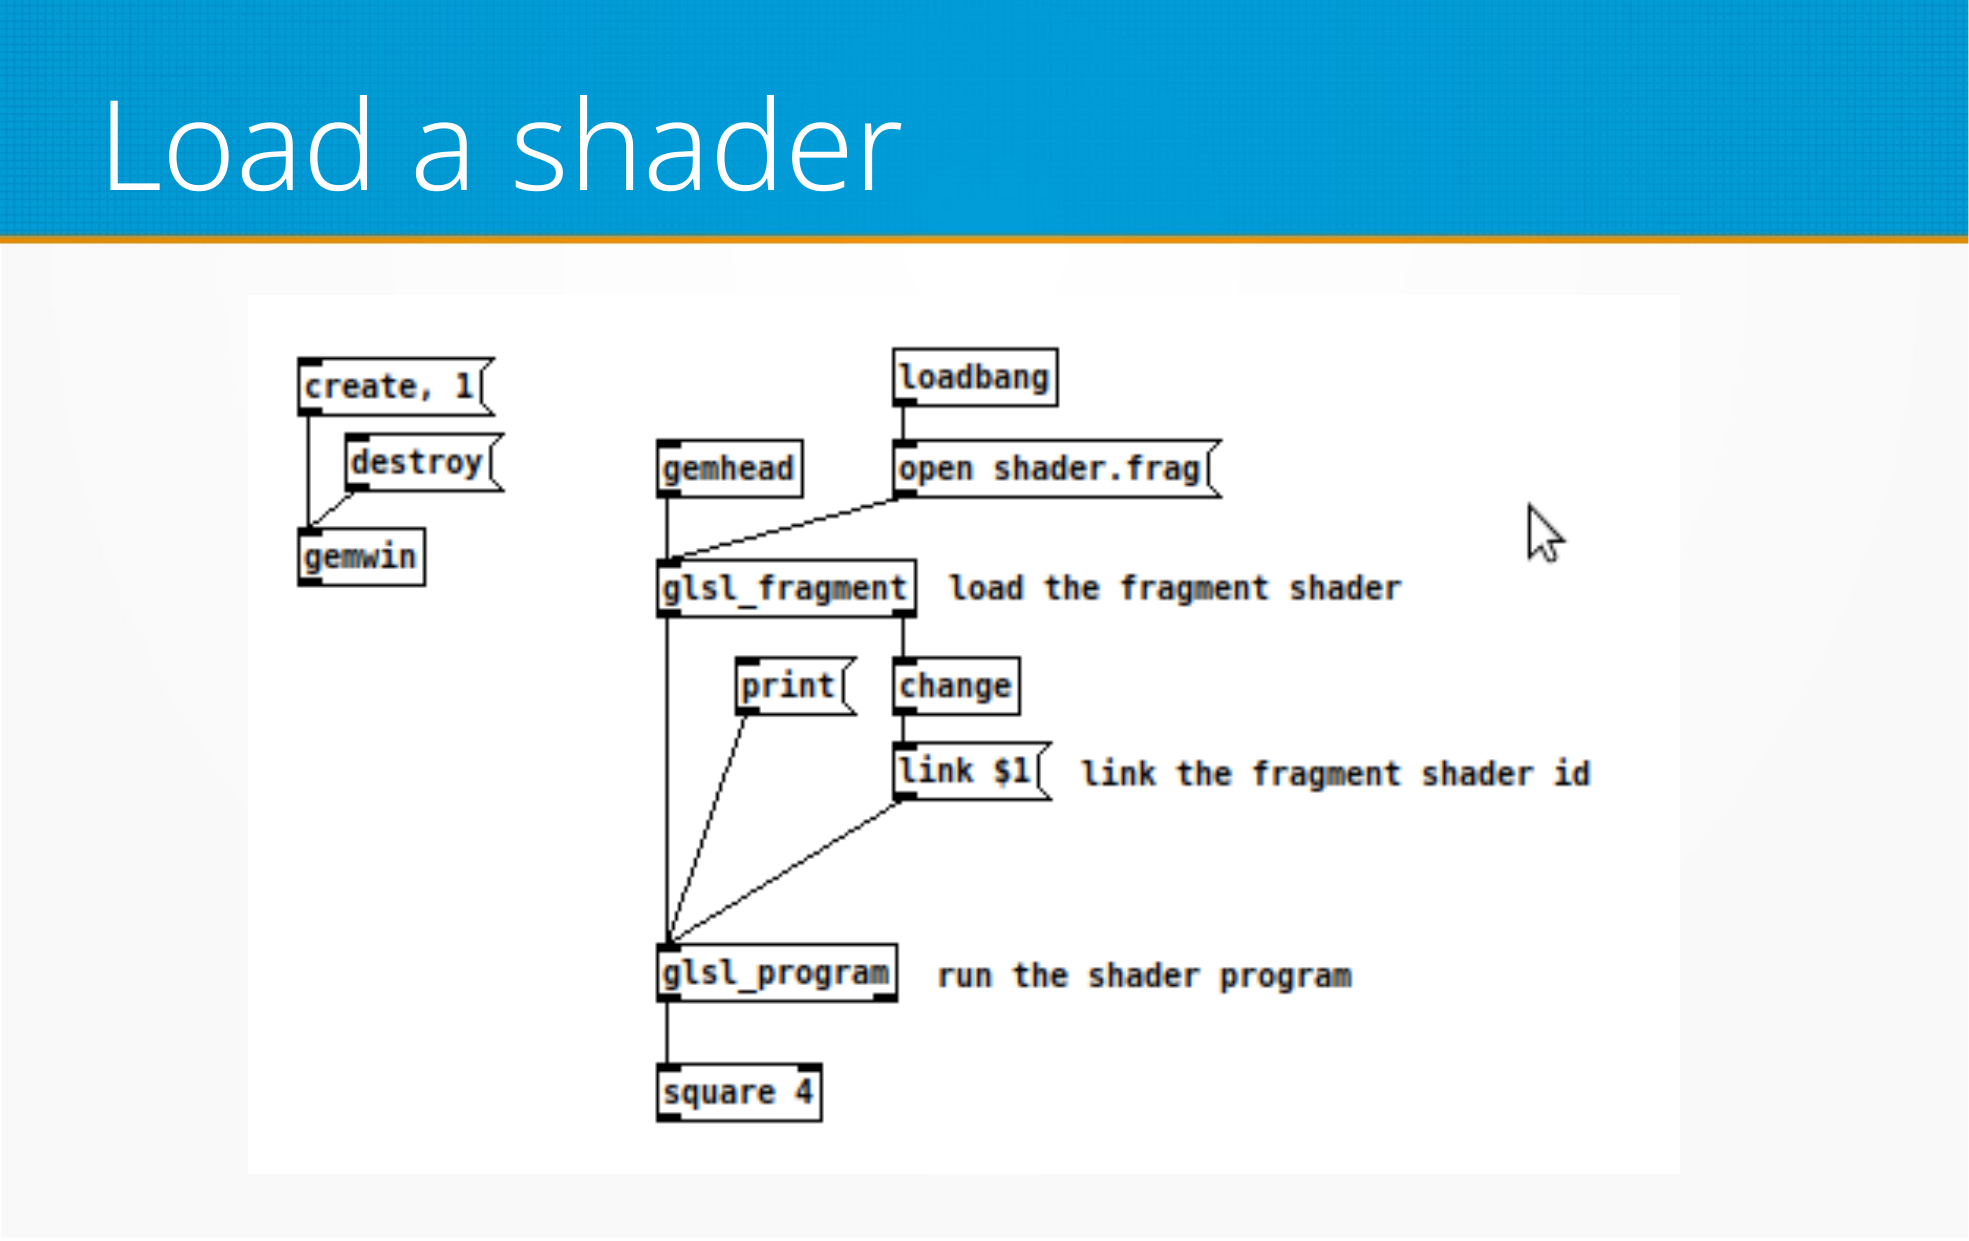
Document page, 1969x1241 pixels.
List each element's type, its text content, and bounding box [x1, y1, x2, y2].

picture [0, 233, 1969, 1241]
title Load a shader [98, 19, 1870, 227]
